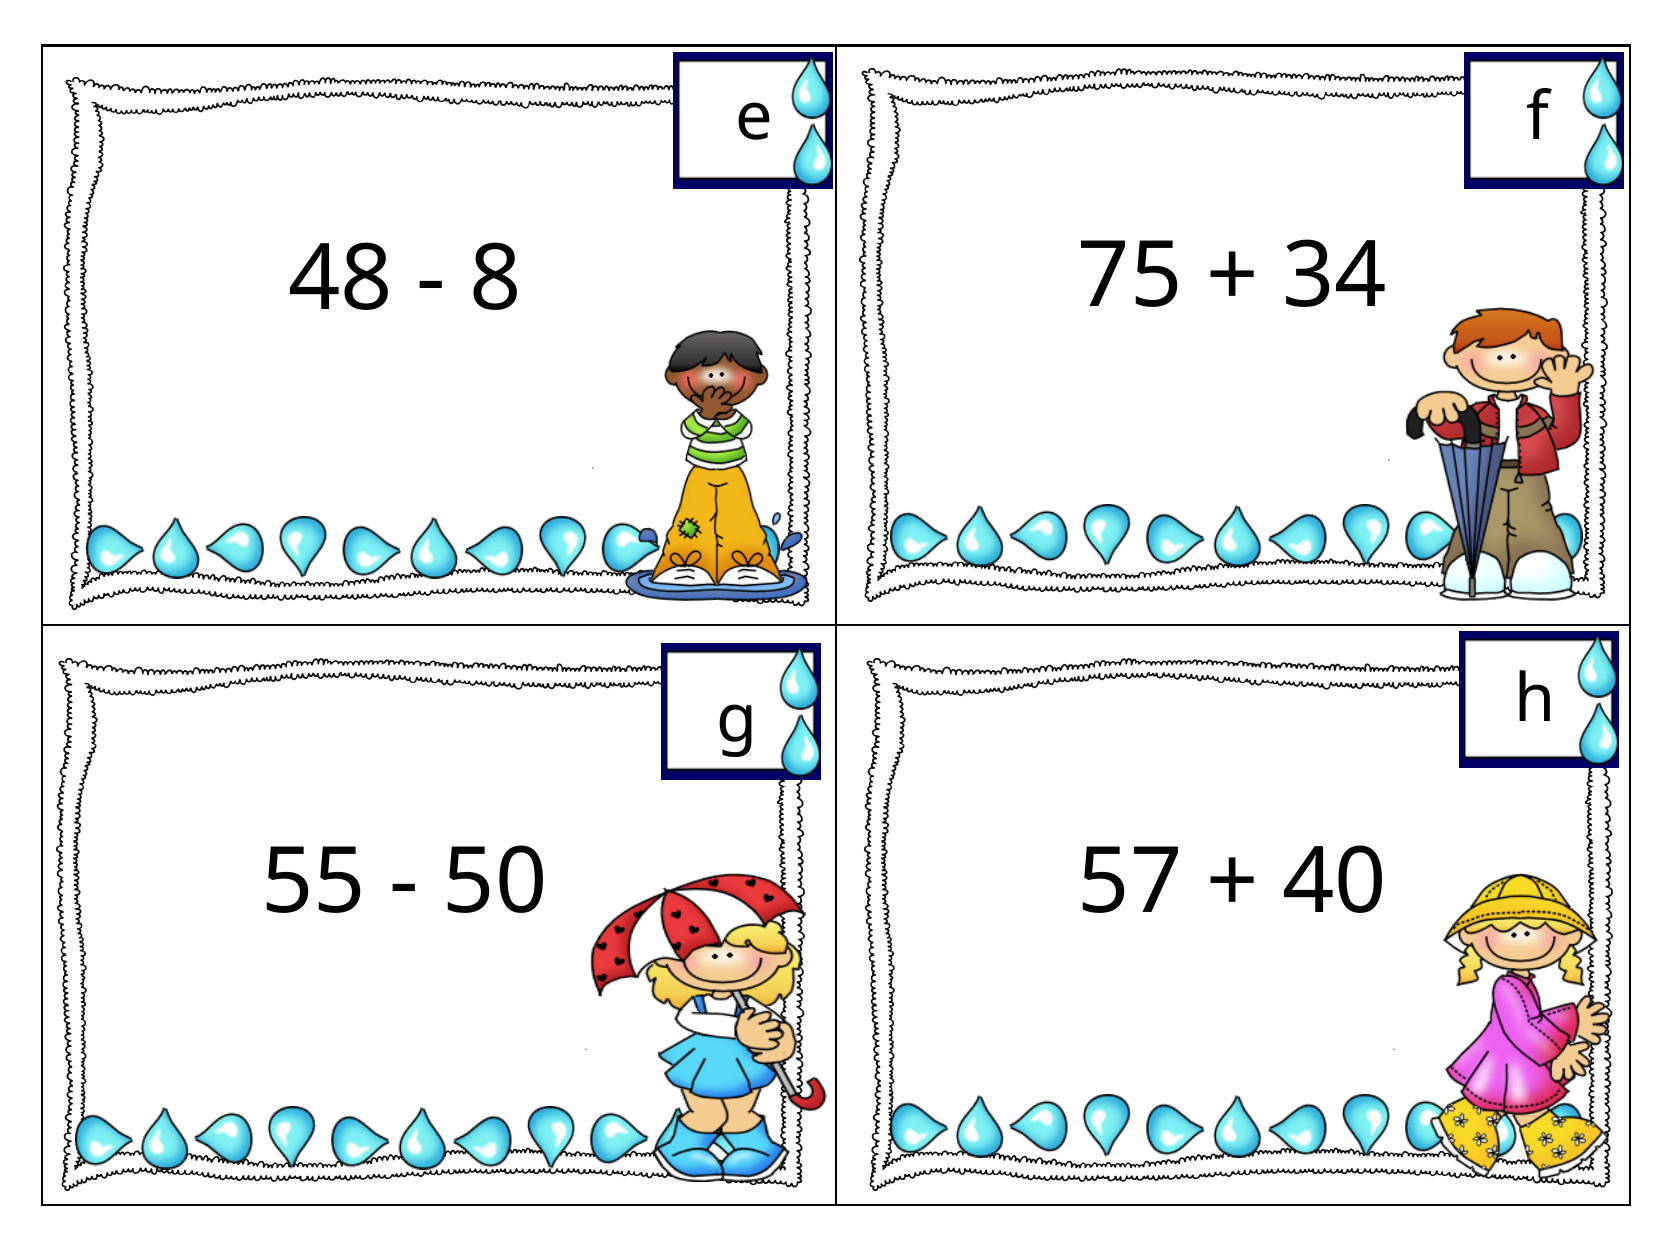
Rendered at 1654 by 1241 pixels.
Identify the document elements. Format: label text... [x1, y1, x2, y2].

text_box 75 + 34 [1062, 200, 1410, 339]
text_box e [720, 61, 785, 166]
text_box h [1500, 642, 1568, 747]
picture [42, 642, 827, 1205]
table_cell [837, 626, 1629, 1204]
picture [845, 52, 1630, 616]
text_box f [1511, 61, 1574, 166]
picture [850, 631, 1635, 1205]
text_box g [701, 662, 774, 768]
text_box 55 - 50 [246, 807, 565, 945]
picture [49, 52, 834, 624]
table_header [837, 47, 1629, 624]
text_box 48 - 8 [273, 204, 548, 343]
text_box 57 + 40 [1062, 807, 1413, 945]
table_cell [43, 626, 835, 1204]
table_header [43, 47, 835, 624]
